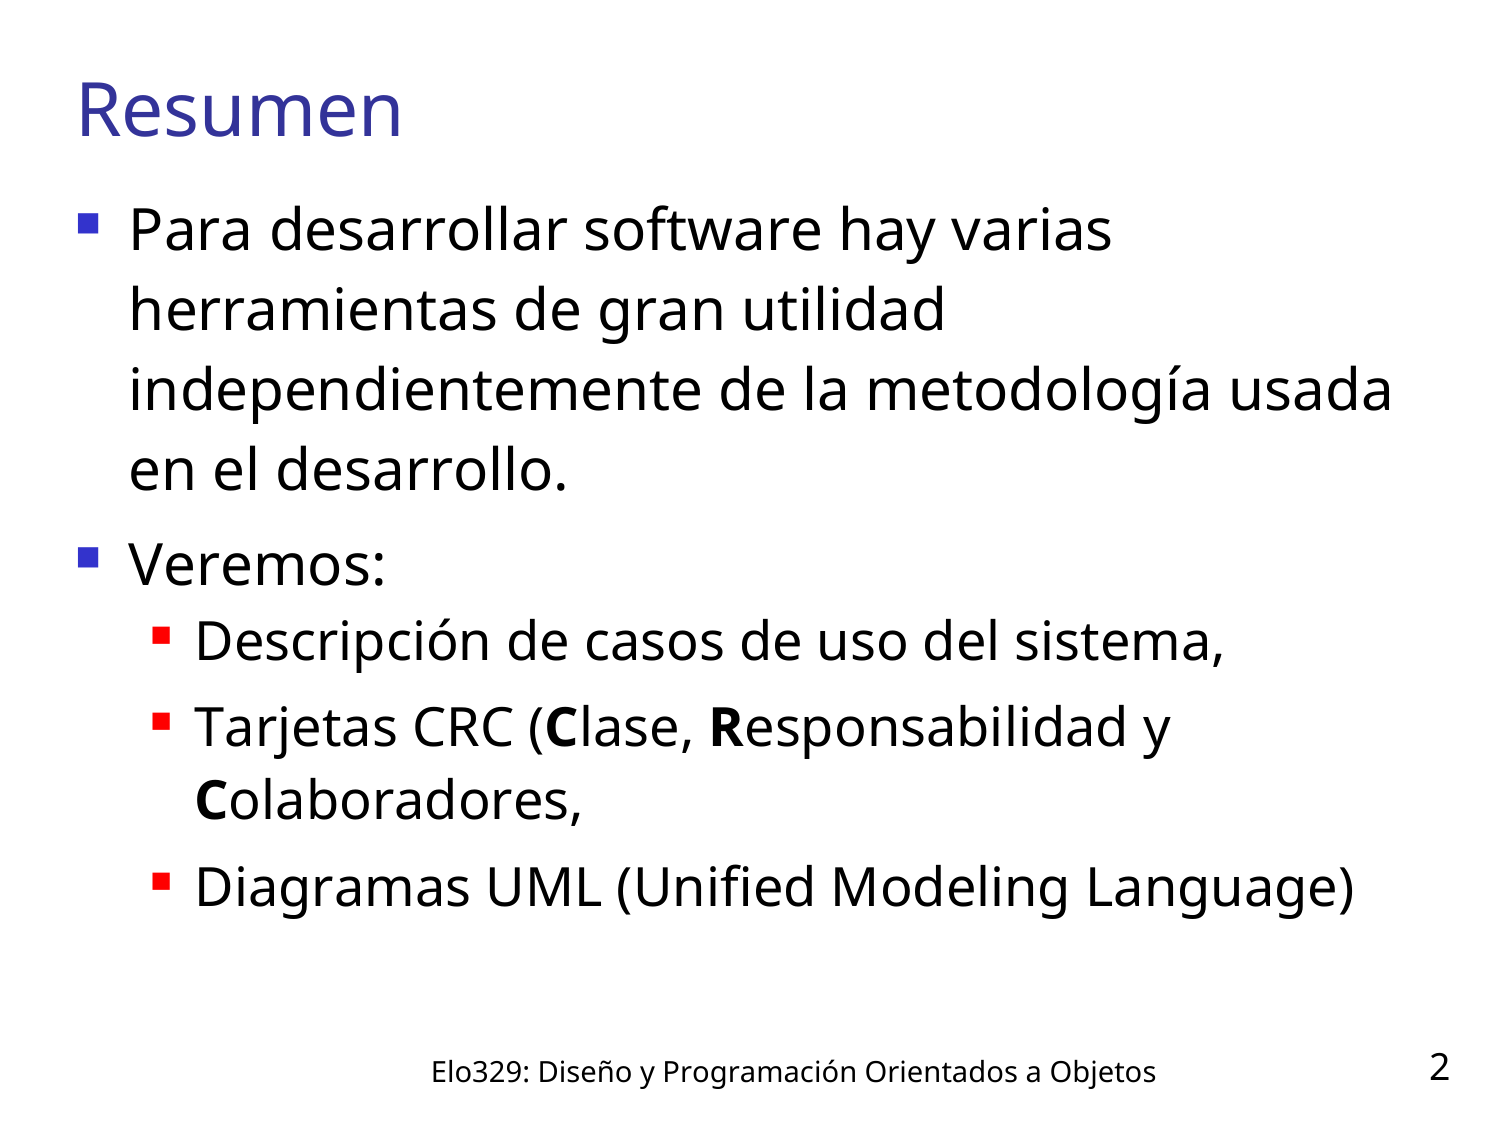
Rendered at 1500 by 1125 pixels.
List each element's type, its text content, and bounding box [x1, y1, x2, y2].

list Para desarrollar software hay varias herramientas de gran utilidad independientemente de la metodología usada en el desarrollo. Veremos: Descripción de casos de uso del sistema, Tarjetas CRC (Clase, Responsabilidad y Colaboradores, Diagramas UML (Unified Modeling Language)‏ [75, 187, 1435, 1051]
title Resumen [75, 25, 1449, 188]
